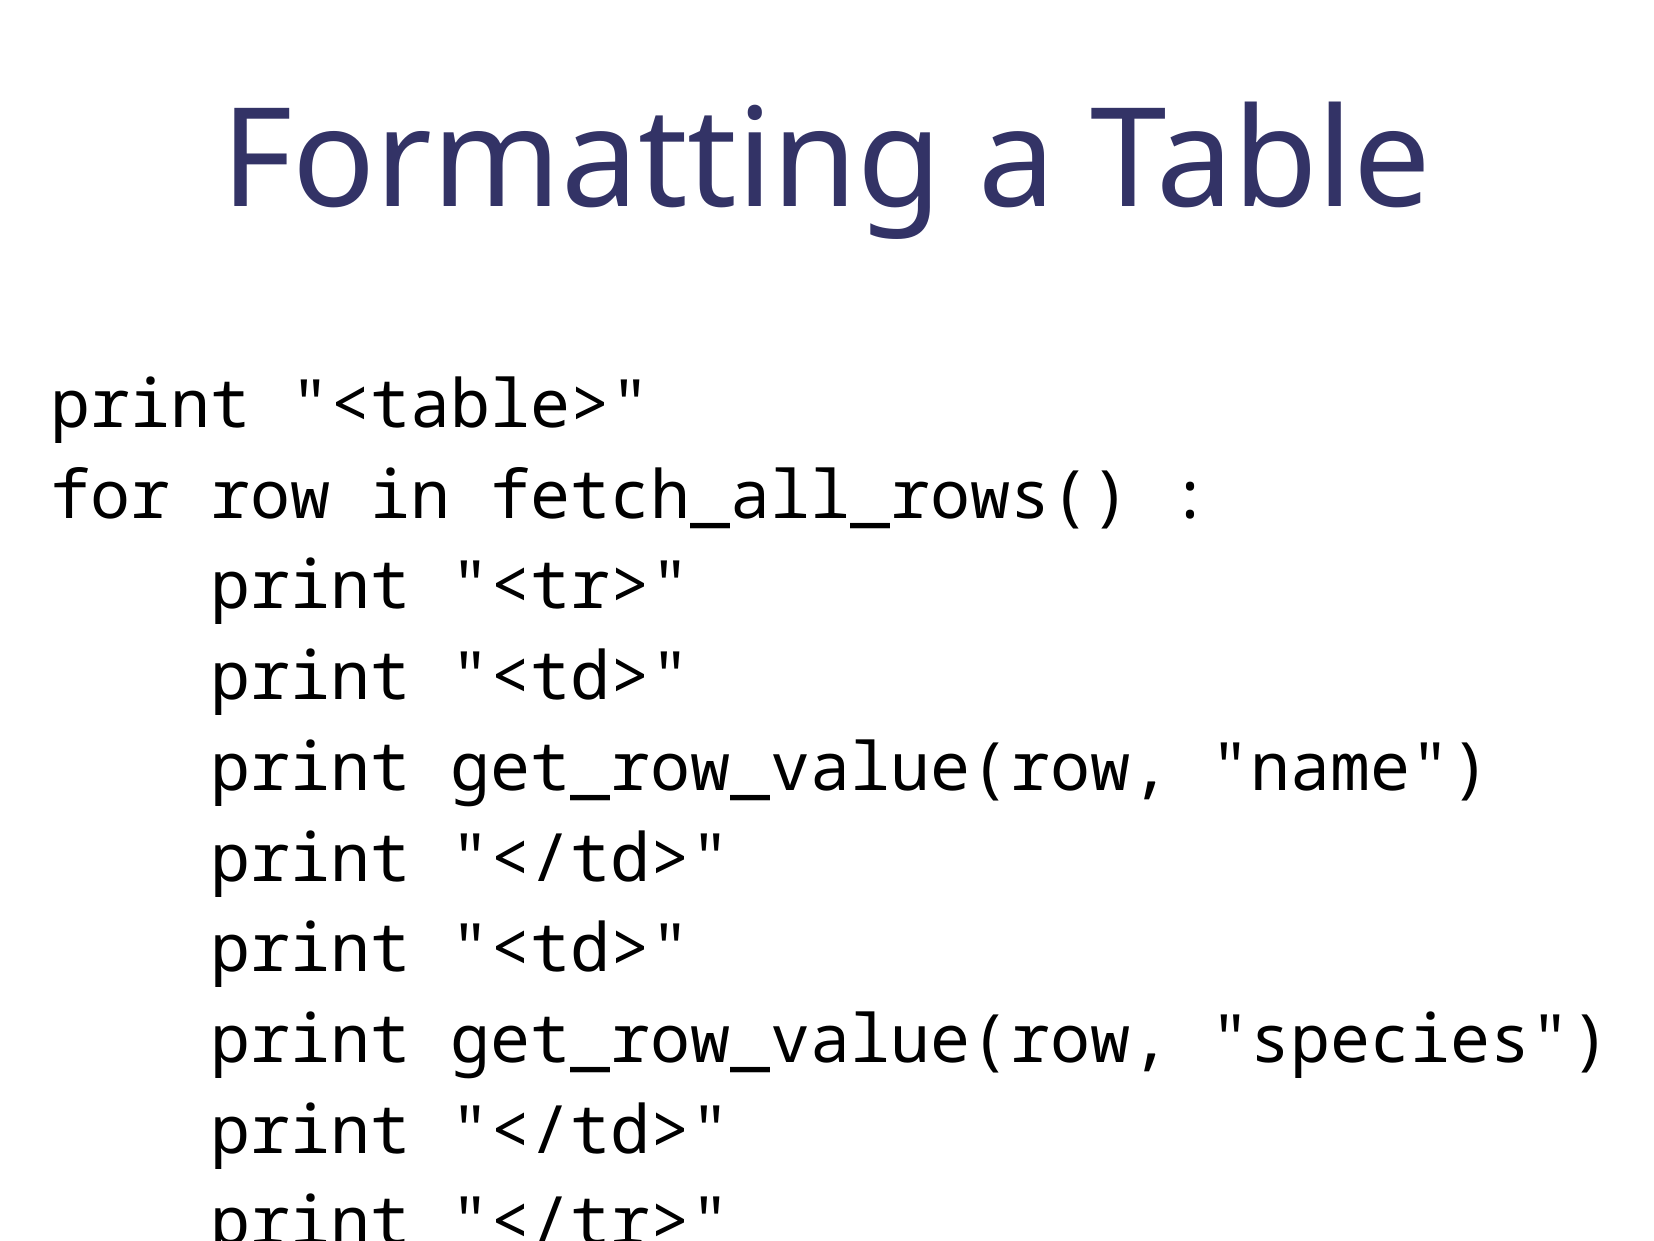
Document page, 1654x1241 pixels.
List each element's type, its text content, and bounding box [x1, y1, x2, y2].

title Formatting a Table [82, 56, 1571, 250]
subtitle print "<table>" for row in fetch_all_rows() : print "<tr>" print "<td>" print get_row_value(row, "name") print "</td>" print "<td>" print get_row_value(row, "species") print "</td>" print "</tr>" Print "</table>" [50, 356, 1654, 1239]
